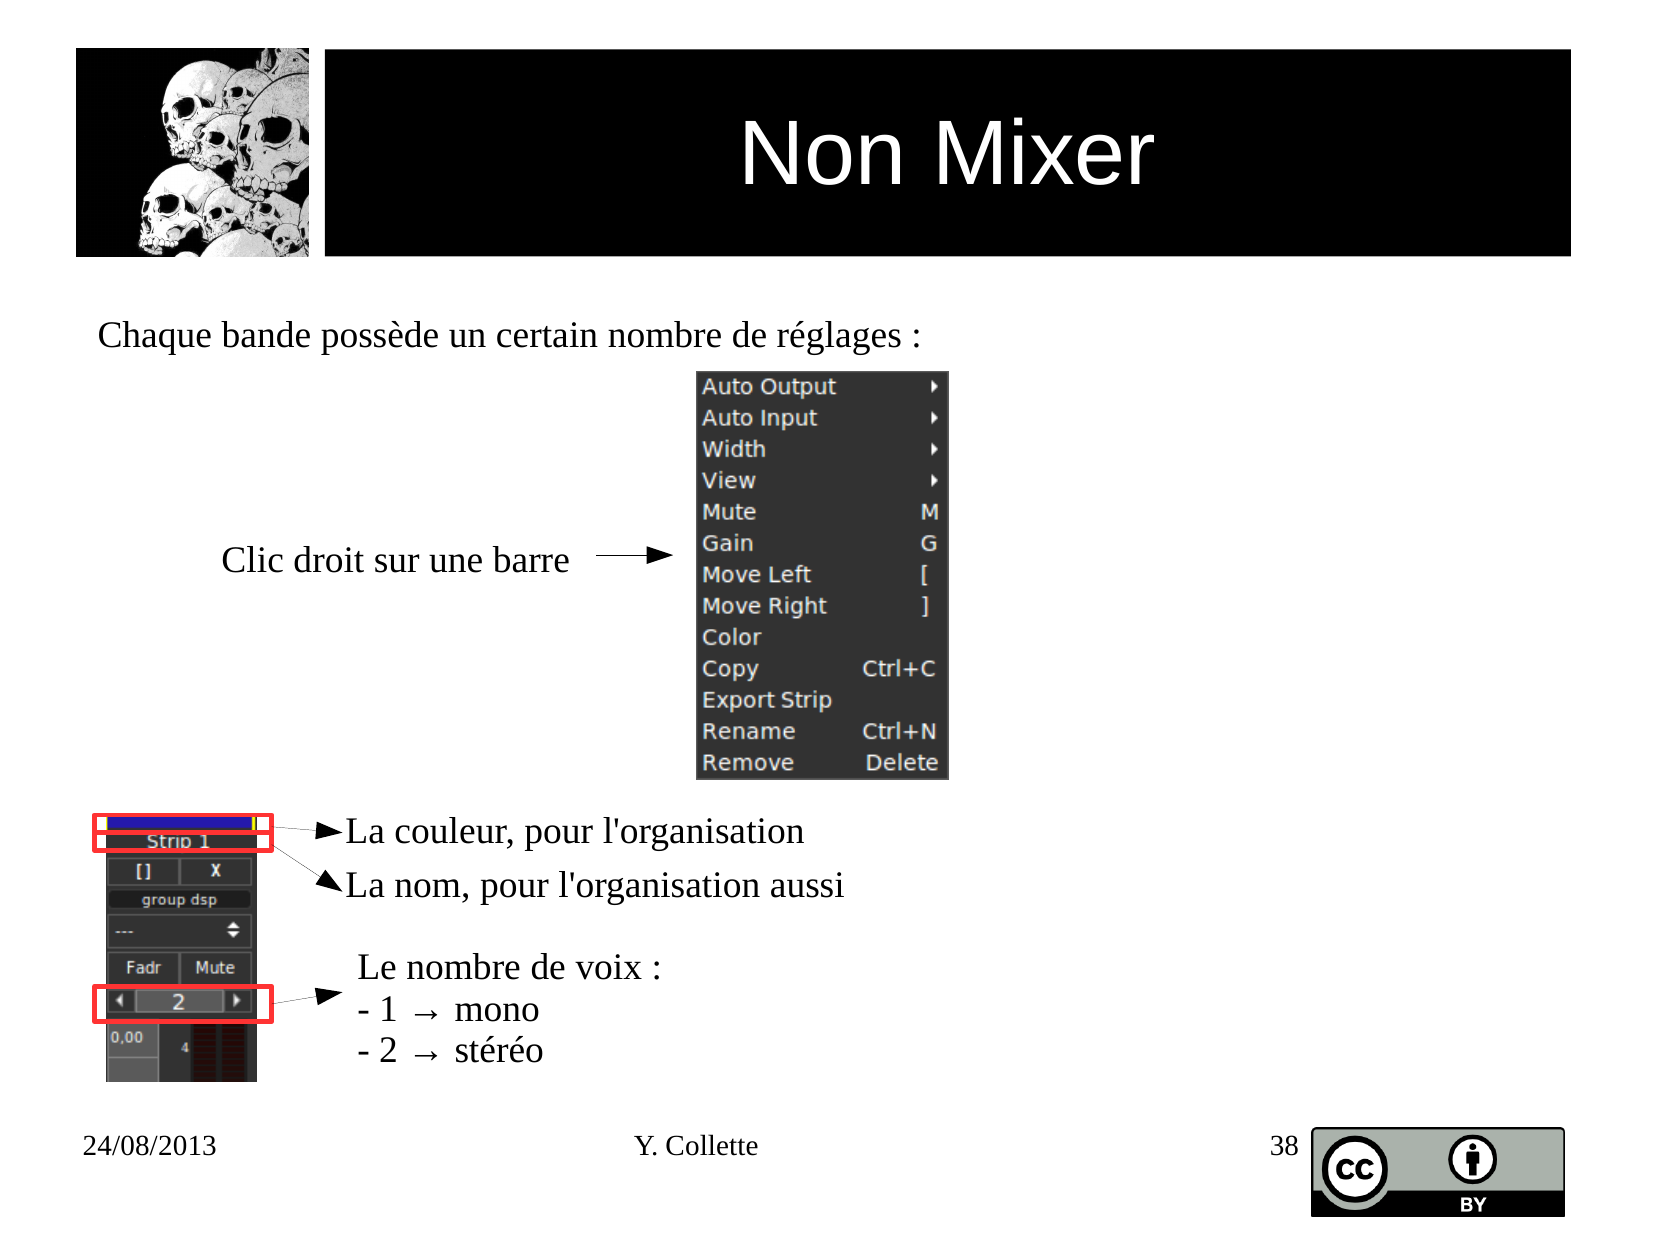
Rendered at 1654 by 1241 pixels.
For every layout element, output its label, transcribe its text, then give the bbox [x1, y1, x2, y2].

picture [696, 371, 949, 780]
picture [106, 853, 257, 984]
text_box La nom, pour l'organisation aussi [330, 856, 863, 913]
picture [106, 817, 257, 830]
title Non Mixer [324, 49, 1571, 257]
picture [1311, 1127, 1565, 1217]
text_box Clic droit sur une barre [206, 531, 597, 603]
picture [106, 989, 257, 1019]
text_box Chaque bande possède un certain nombre de réglages : [82, 307, 993, 364]
picture [106, 1024, 257, 1083]
text_box Le nombre de voix : - 1 → mono - 2 → stéréo [342, 938, 875, 1079]
picture [76, 48, 309, 257]
picture [106, 835, 257, 848]
text_box La couleur, pour l'organisation [330, 803, 827, 856]
